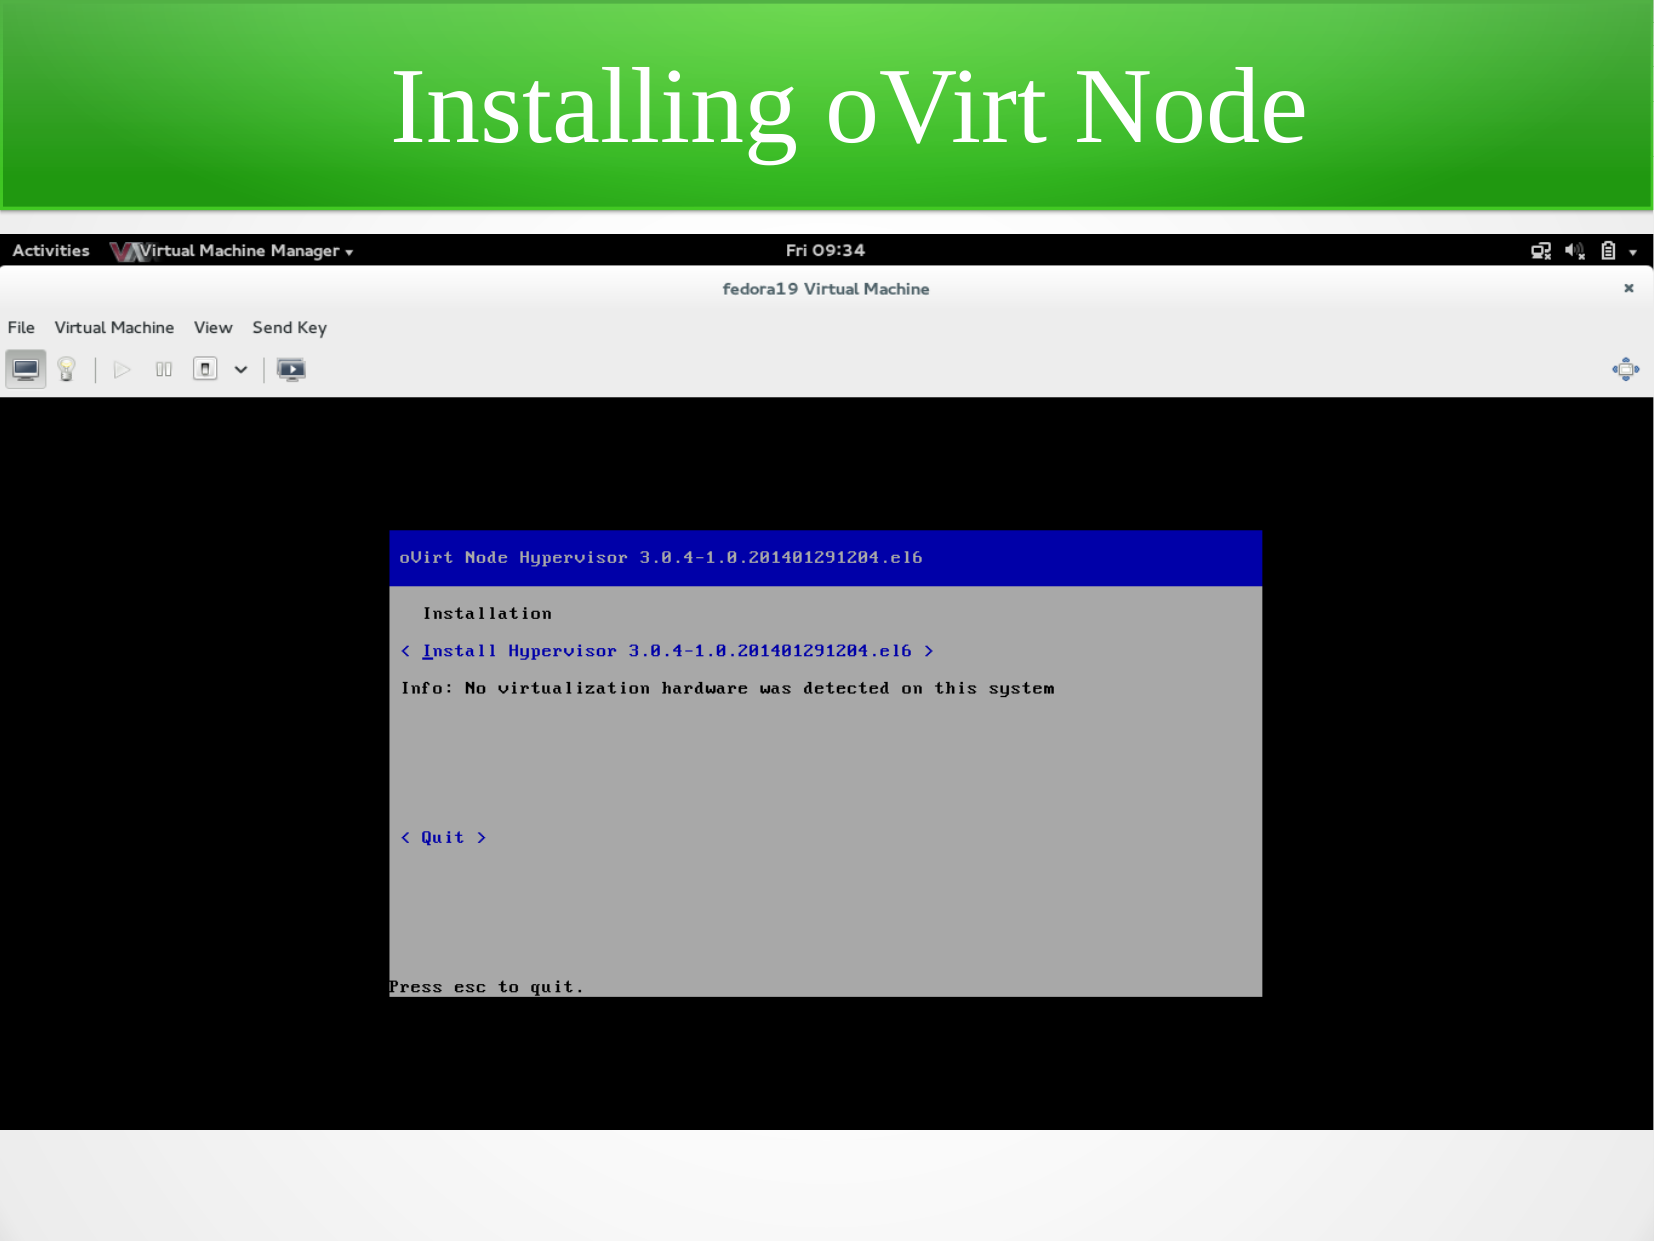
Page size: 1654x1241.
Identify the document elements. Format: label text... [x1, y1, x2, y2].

picture [0, 234, 1654, 1130]
title Installing oVirt Node [86, 11, 1576, 200]
